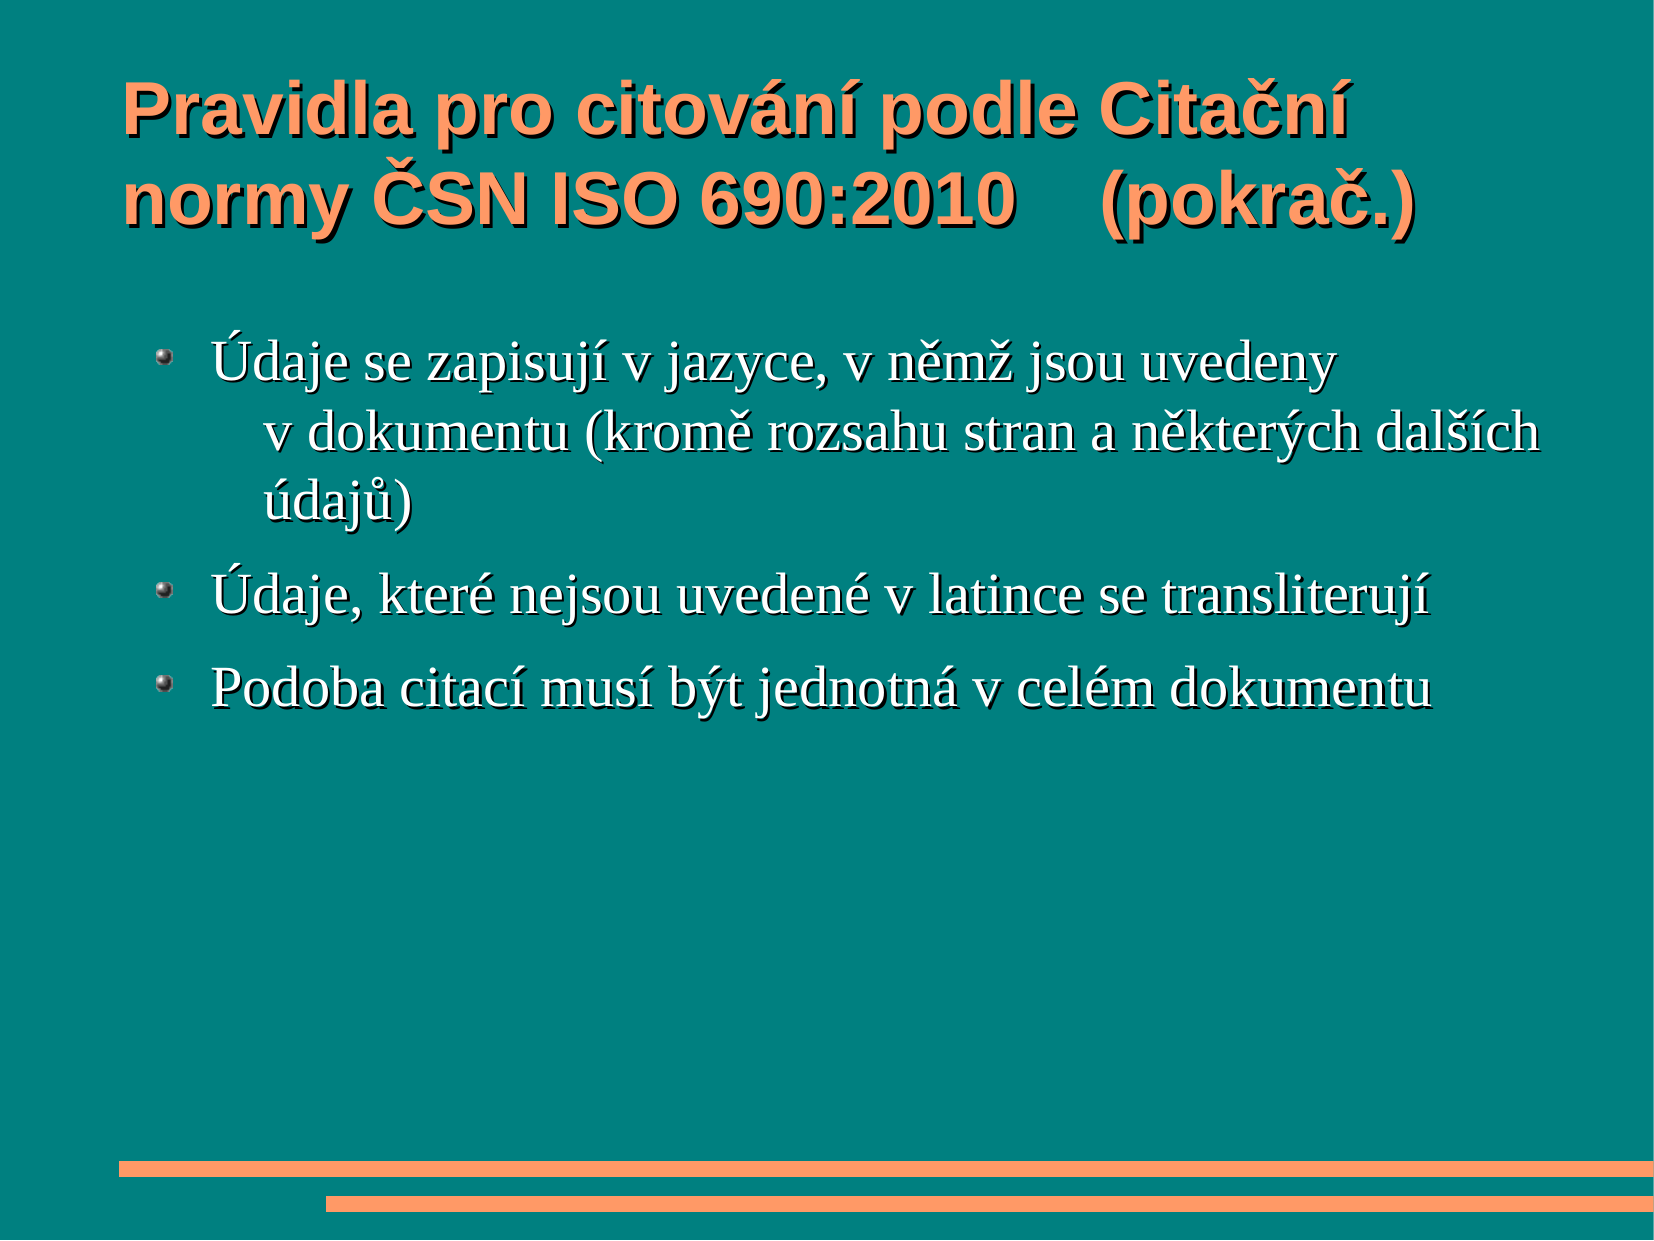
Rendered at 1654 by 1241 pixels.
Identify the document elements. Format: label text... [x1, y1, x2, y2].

list Údaje se zapisují v jazyce, v němž jsou uvedeny v dokumentu (kromě rozsahu stran a některých dalších údajů) Údaje, které nejsou uvedené v latince se transliterují Podoba citací musí být jednotná v celém dokumentu [121, 322, 1561, 1132]
title Pravidla pro citování podle Citační normy ČSN ISO 690:2010 (pokrač.) [121, 46, 1534, 254]
